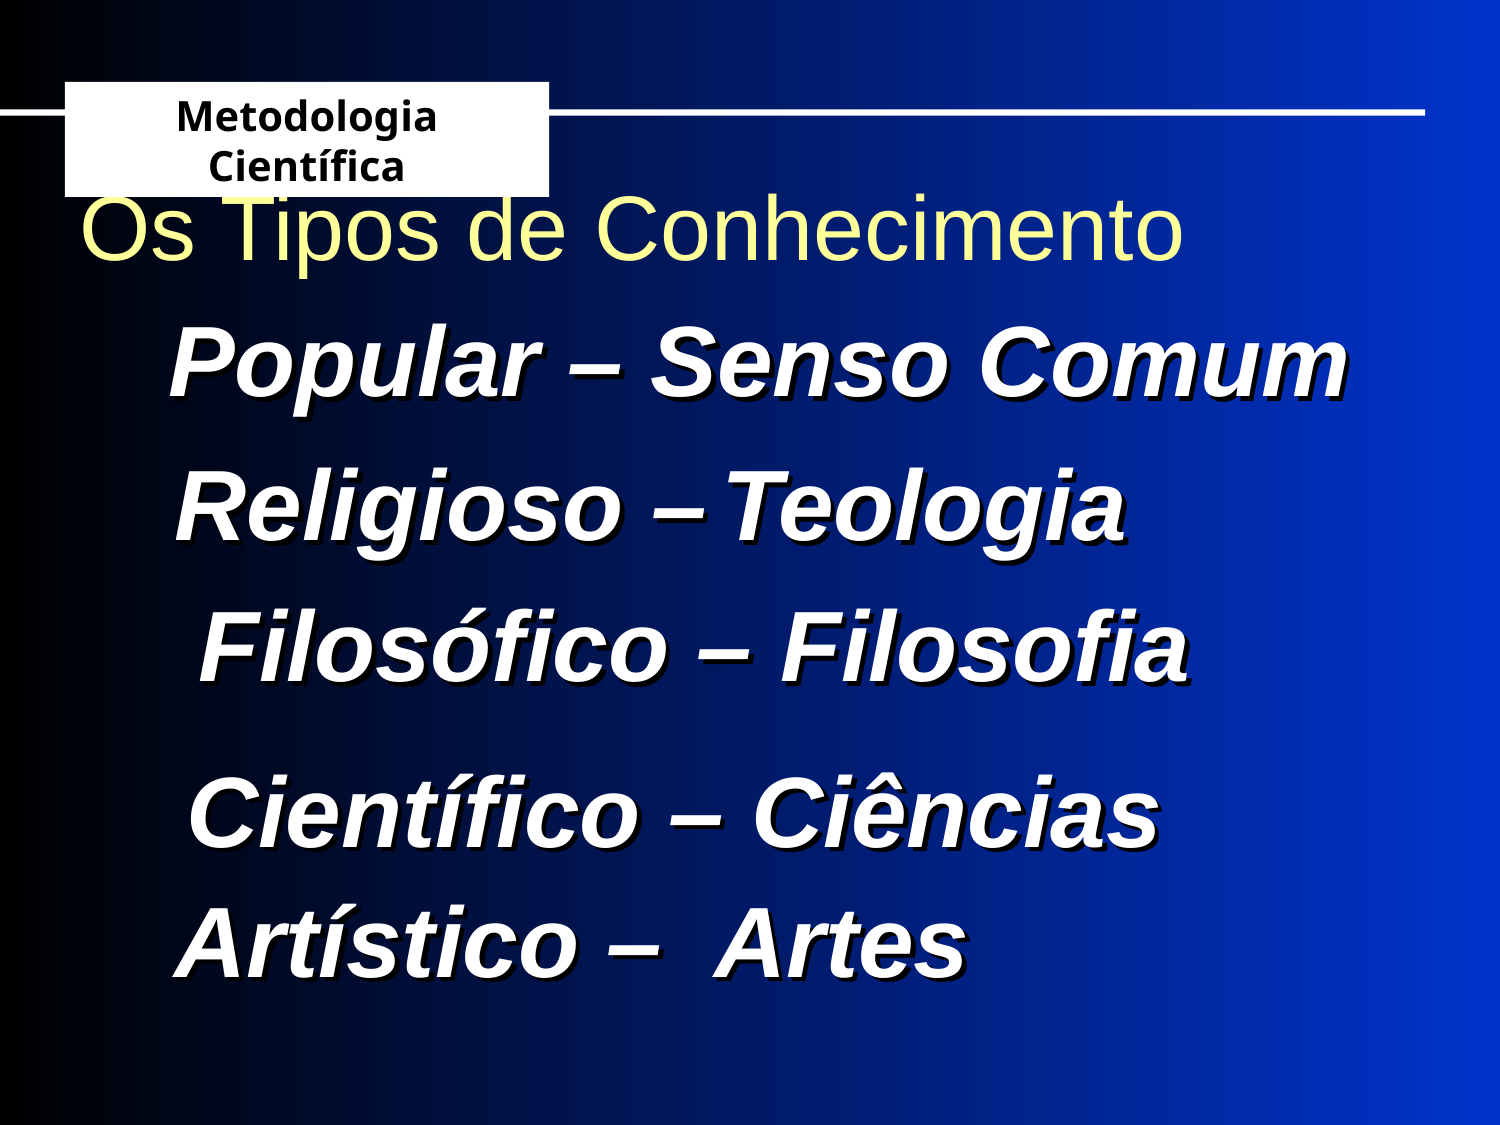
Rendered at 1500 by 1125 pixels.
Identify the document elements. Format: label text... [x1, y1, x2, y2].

text_box Científico – Ciências [171, 739, 1223, 875]
text_box Metodologia Científica [64, 81, 550, 147]
text_box Filosófico – Filosofia [183, 574, 1211, 710]
text_box Popular – Senso Comum [153, 289, 1500, 425]
text_box Artístico – Artes [159, 869, 1010, 1005]
text_box Religioso – Teologia [159, 433, 1156, 570]
text_box Os Tipos de Conhecimento [64, 160, 1207, 286]
